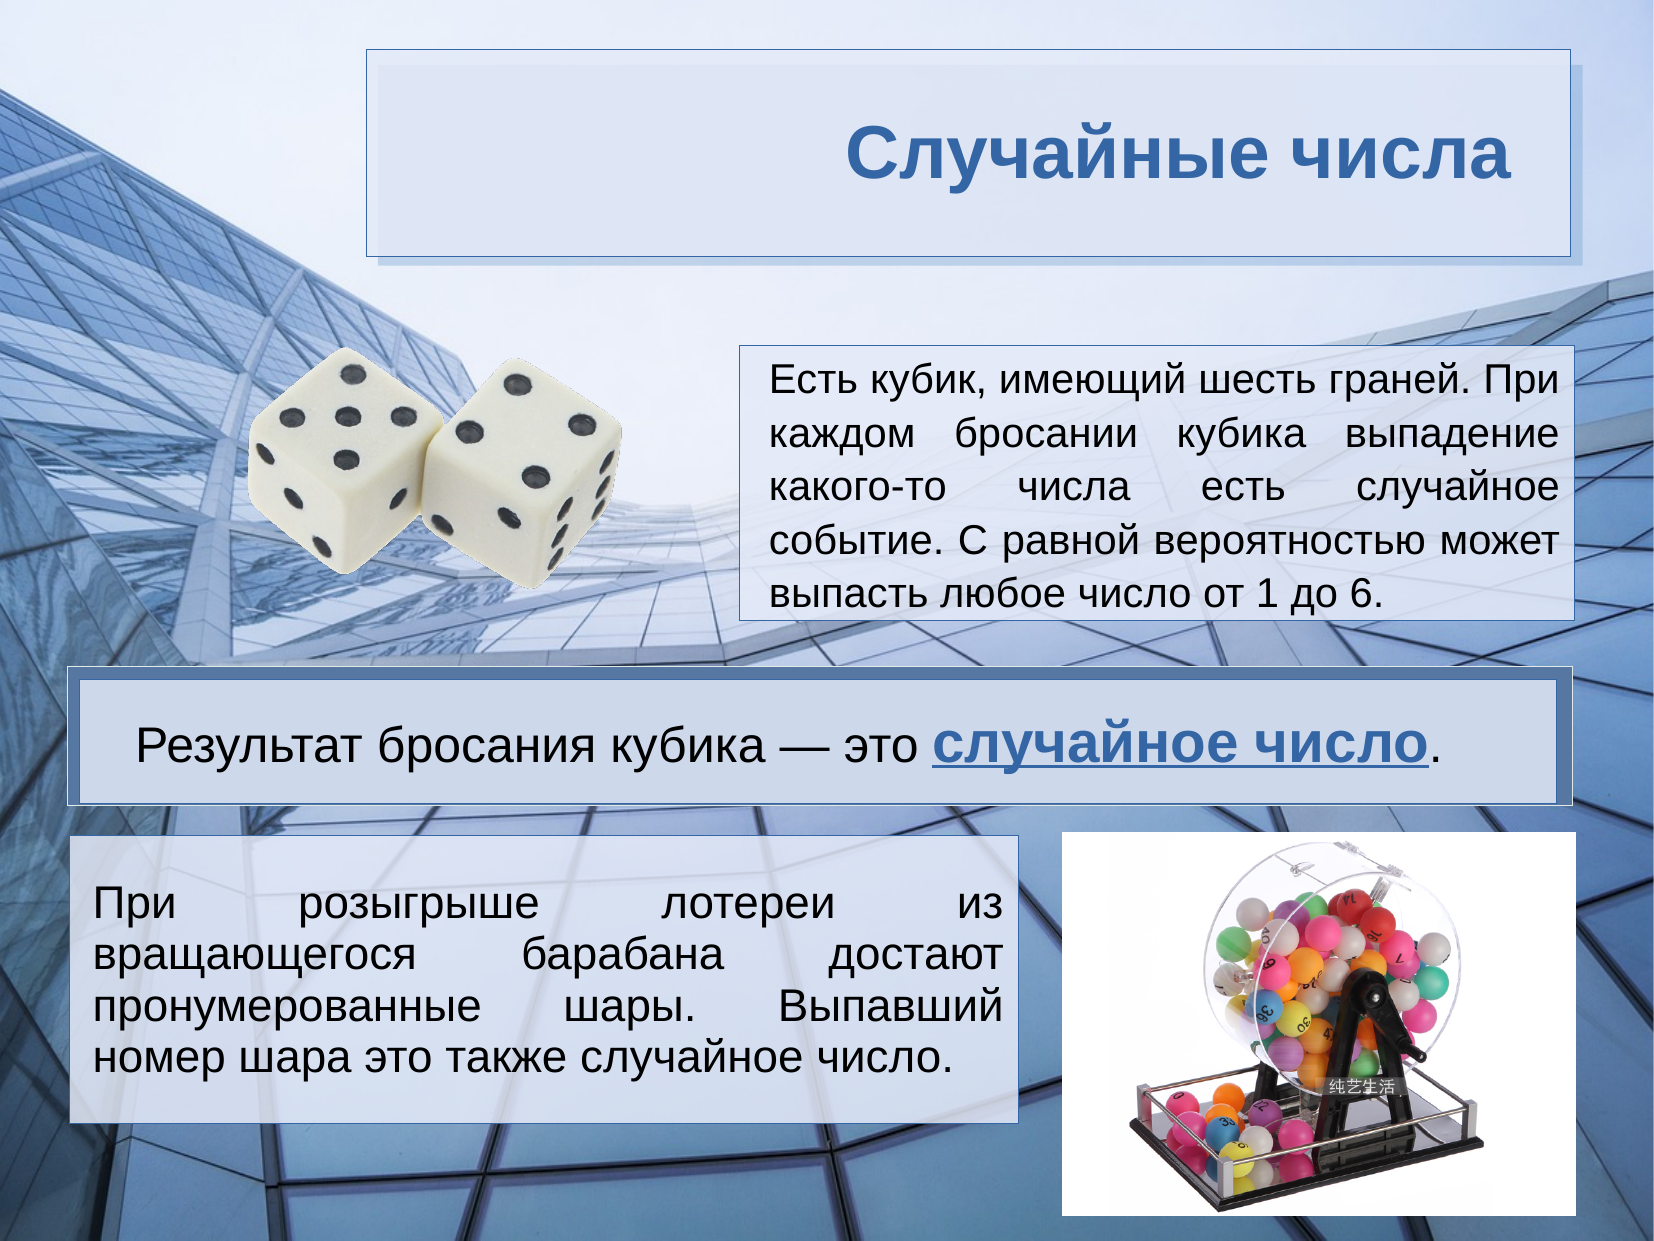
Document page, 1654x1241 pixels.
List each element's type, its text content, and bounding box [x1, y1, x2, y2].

text_box [377, 64, 1583, 266]
text_box При розыгрыше лотереи из вращающегося барабана достают пронумерованные шары. Выпавший номер шара это также случайное число. [69, 835, 1019, 1124]
text_box Результат бросания кубика — это случайное число. [79, 679, 1557, 804]
title Случайные числа [366, 49, 1571, 257]
text_box [67, 666, 1573, 806]
picture [0, 0, 1654, 1241]
text_box Есть кубик, имеющий шесть граней. При каждом бросании кубика выпадение какого-то числа есть случайное событие. С равной вероятностью может выпасть любое число от 1 до 6. [739, 345, 1575, 621]
